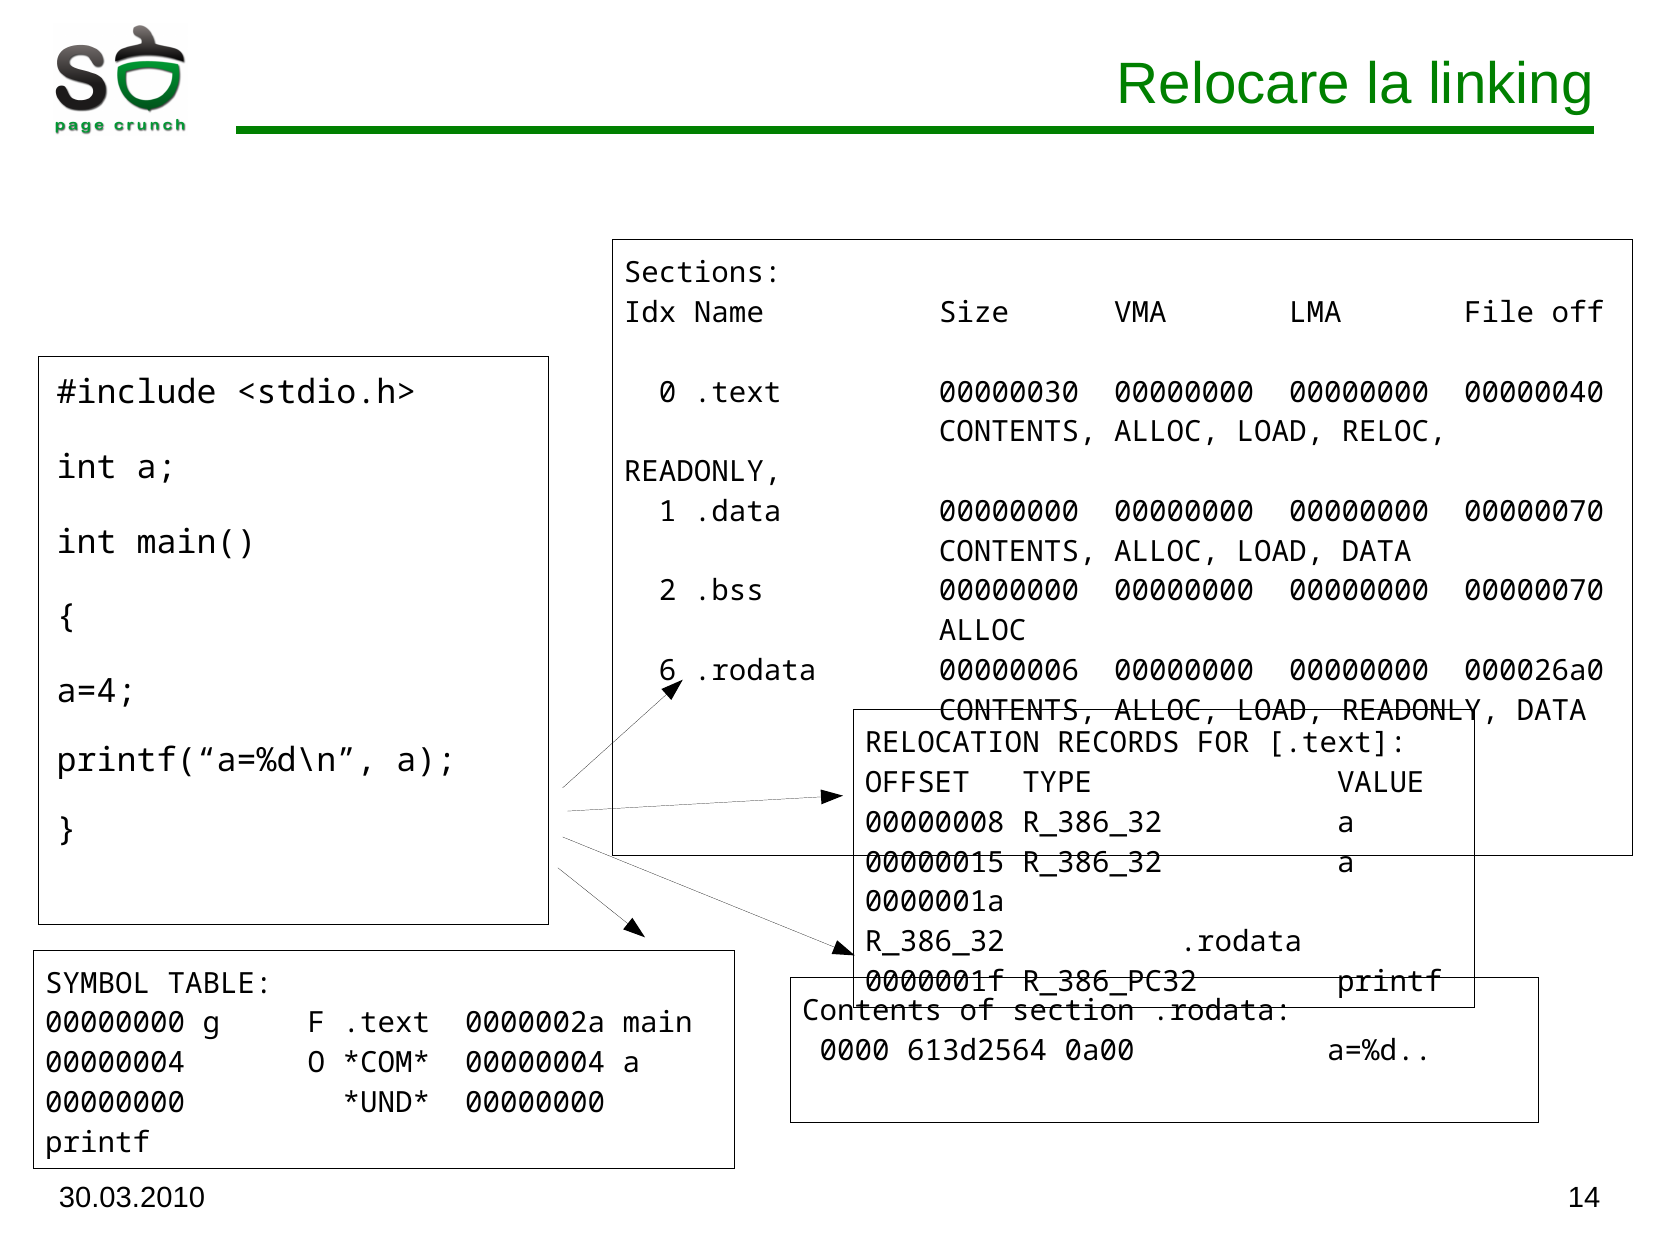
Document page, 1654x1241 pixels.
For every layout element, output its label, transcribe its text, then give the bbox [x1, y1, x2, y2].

text_box RELOCATION RECORDS FOR [.text]: OFFSET TYPE VALUE 00000008 R_386_32 a 00000015 R_386_32 a 0000001a R_386_32 .rodata 0000001f R_386_PC32 printf [853, 709, 1475, 973]
text_box SYMBOL TABLE: 00000000 g F .text 0000002a main 00000004 O *COM* 00000004 a 00000000 *UND* 00000000 printf [33, 950, 735, 1152]
text_box Contents of section .rodata: 0000 613d2564 0a00 a=%d.. [790, 977, 1539, 1123]
title Relocare la linking [236, 49, 1595, 119]
picture [53, 23, 188, 136]
text_box Contents of section .rodata: 0000 613d2564 0a00 a=%d.. [854, 977, 1474, 1007]
text_box Sections: Idx Name Size VMA LMA File off 0 .text 00000030 00000000 00000000 00000040 CONTENTS, ALLOC, LOAD, RELOC, READONLY, 1 .data 00000000 00000000 00000000 00000070 CONTENTS, ALLOC, LOAD, DATA 2 .bss 00000000 00000000 00000000 00000070 ALLOC 6 .rodata 00000006 00000000 00000000 000026a0 CONTENTS, ALLOC, LOAD, READONLY, DATA [612, 239, 1633, 779]
list #include <stdio.h> int a; int main() { a=4; printf(“a=%d\n”, a); } [38, 368, 549, 913]
